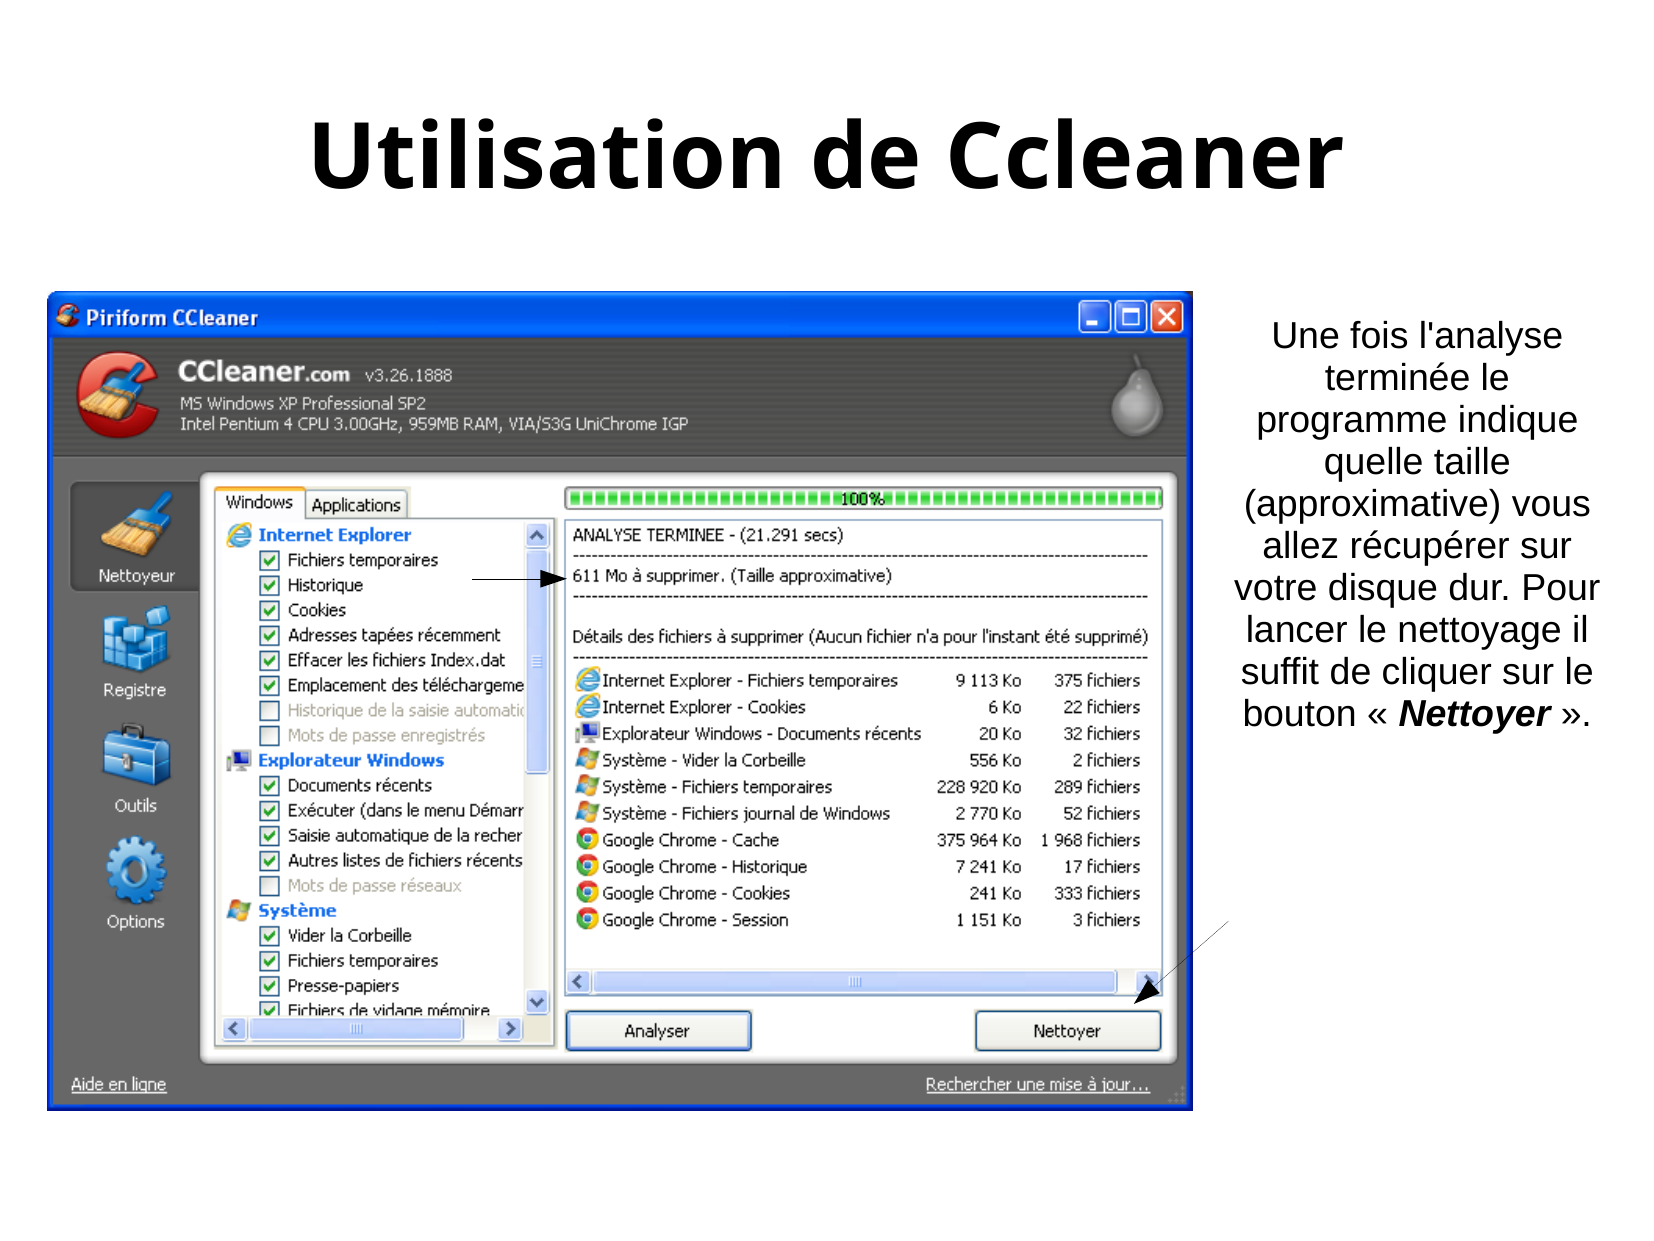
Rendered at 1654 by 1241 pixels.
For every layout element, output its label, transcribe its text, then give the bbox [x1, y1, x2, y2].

text_box Une fois l'analyse terminée le programme indique quelle taille (approximative) vous allez récupérer sur votre disque dur. Pour lancer le nettoyage il suffit de cliquer sur le bouton « Nettoyer ». [1216, 307, 1619, 744]
title Utilisation de Ccleaner [82, 49, 1571, 257]
picture [47, 291, 1193, 1111]
